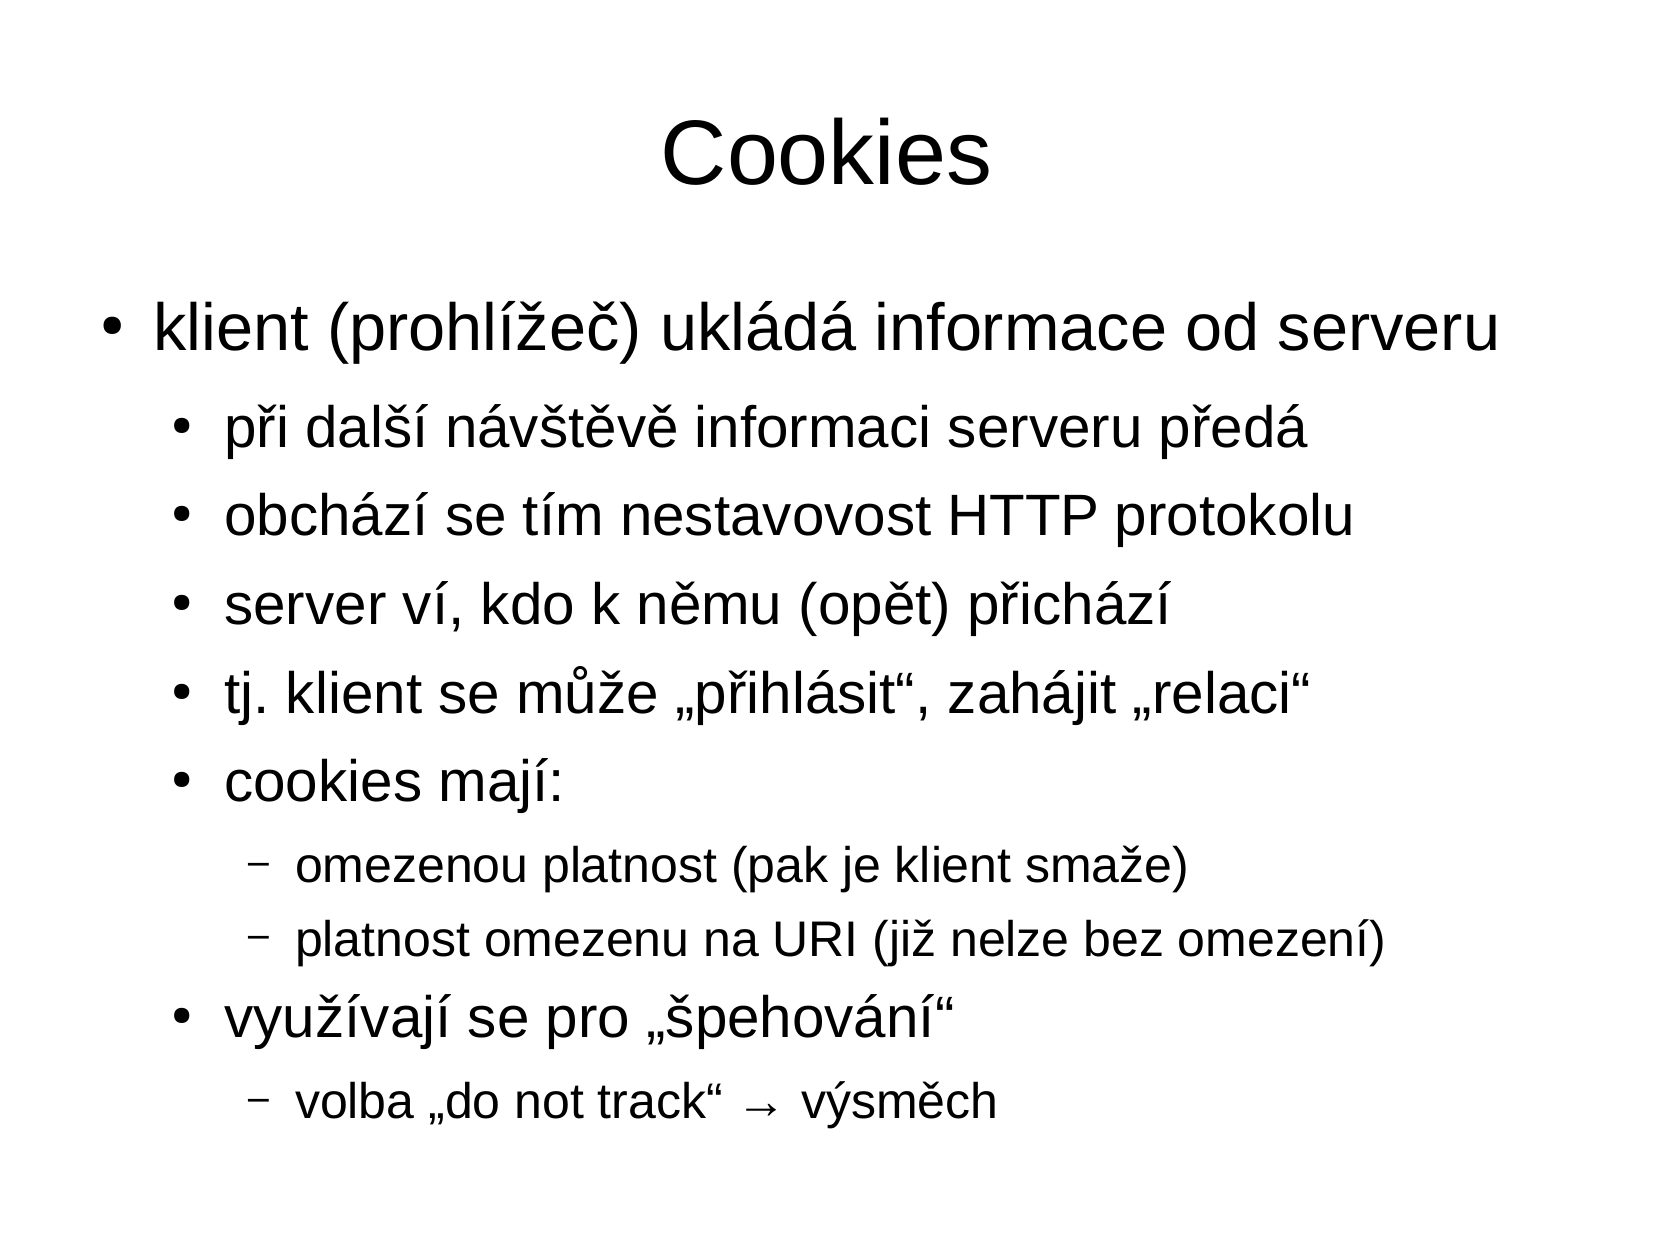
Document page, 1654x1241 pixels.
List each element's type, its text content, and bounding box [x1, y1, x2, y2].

title Cookies [82, 49, 1571, 257]
list klient (prohlížeč) ukládá informace od serveru při další návštěvě informaci serveru předá obchází se tím nestavovost HTTP protokolu server ví, kdo k němu (opět) přichází tj. klient se může „přihlásit“, zahájit „relaci“ cookies mají: omezenou platnost (pak je klient smaže) platnost omezenu na URI (již nelze bez omezení) využívají se pro „špehování“ volba „do not track“ → výsměch [82, 290, 1571, 1130]
